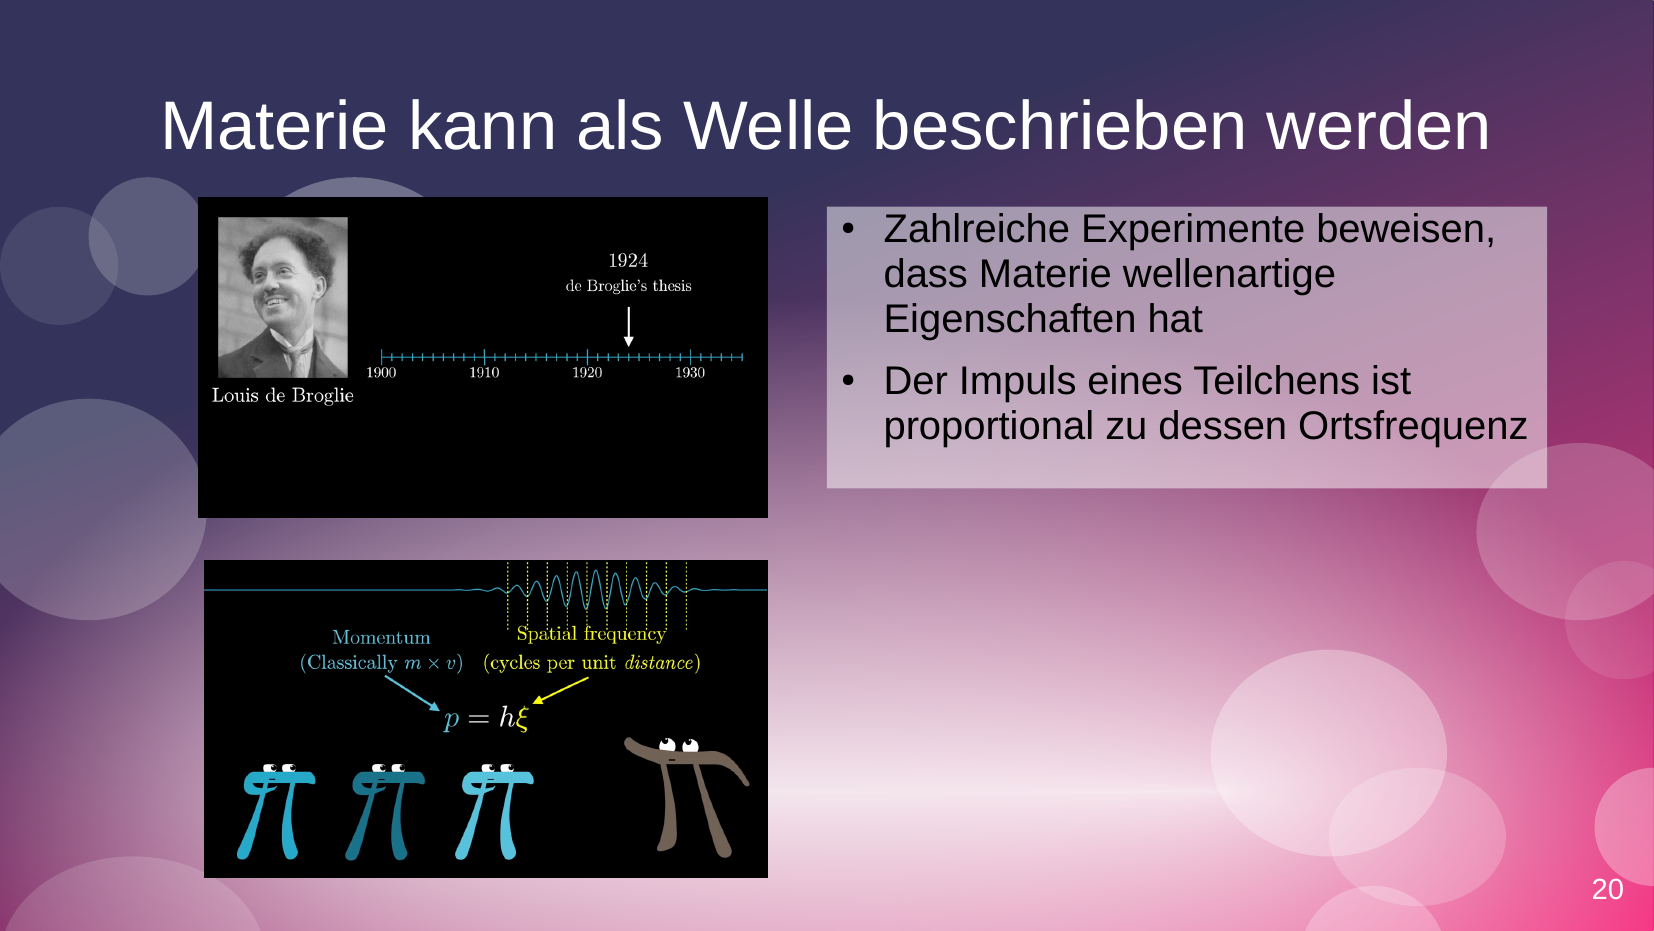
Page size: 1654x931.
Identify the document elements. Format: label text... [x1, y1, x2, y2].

picture [198, 207, 768, 518]
title Materie kann als Welle beschrieben werden [88, 44, 1565, 207]
picture [204, 560, 768, 878]
list Zahlreiche Experimente beweisen, dass Materie wellenartige Eigenschaften hat Der Impuls eines Teilchens ist proportional zu dessen Ortsfrequenz [826, 206, 1548, 489]
